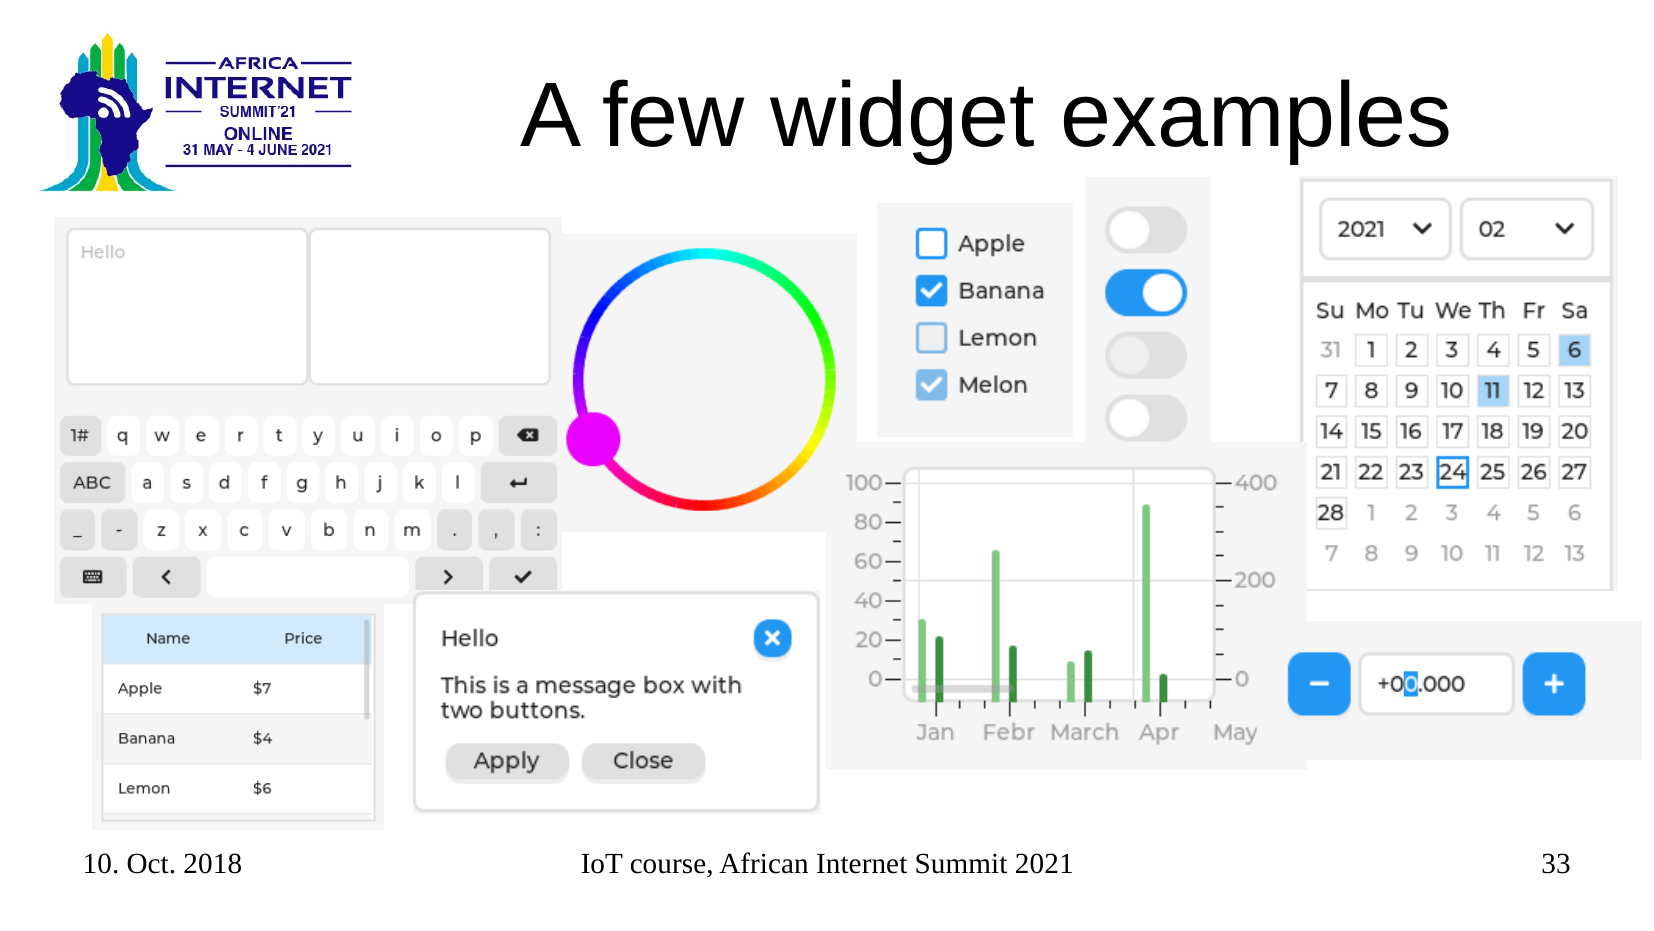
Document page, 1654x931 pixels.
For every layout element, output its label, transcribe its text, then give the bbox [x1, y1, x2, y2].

picture [54, 176, 1642, 830]
picture [877, 203, 1073, 437]
picture [9, 11, 384, 207]
title A few widget examples [403, 37, 1571, 193]
